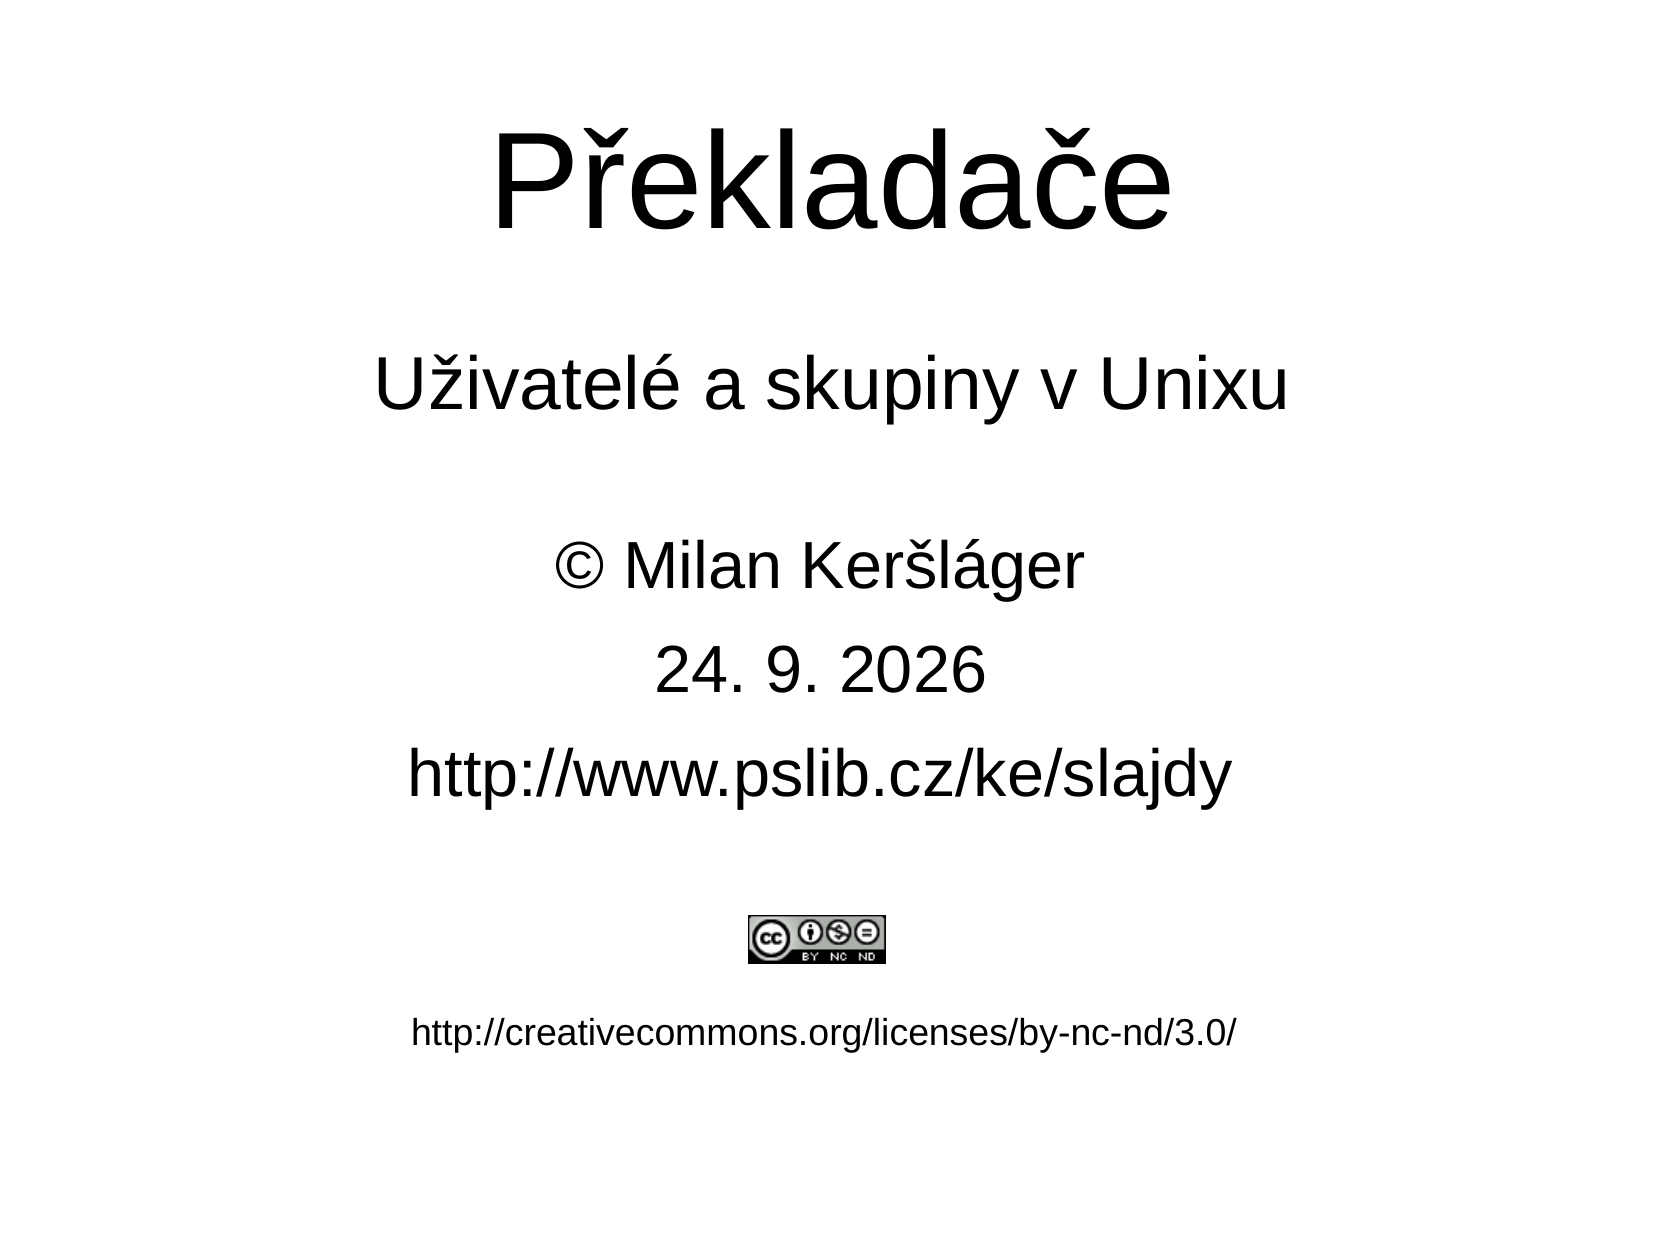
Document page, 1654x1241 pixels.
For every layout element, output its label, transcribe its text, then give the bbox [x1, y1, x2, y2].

list © Milan Keršláger 19.3.2010 http://www.pslib.cz/ke/slajdy [76, 527, 1565, 916]
text_box http://creativecommons.org/licenses/by-nc-nd/3.0/ [337, 1003, 1312, 1061]
title Překladače Uživatelé a skupiny v Unixu [88, 50, 1577, 479]
picture [748, 915, 886, 964]
